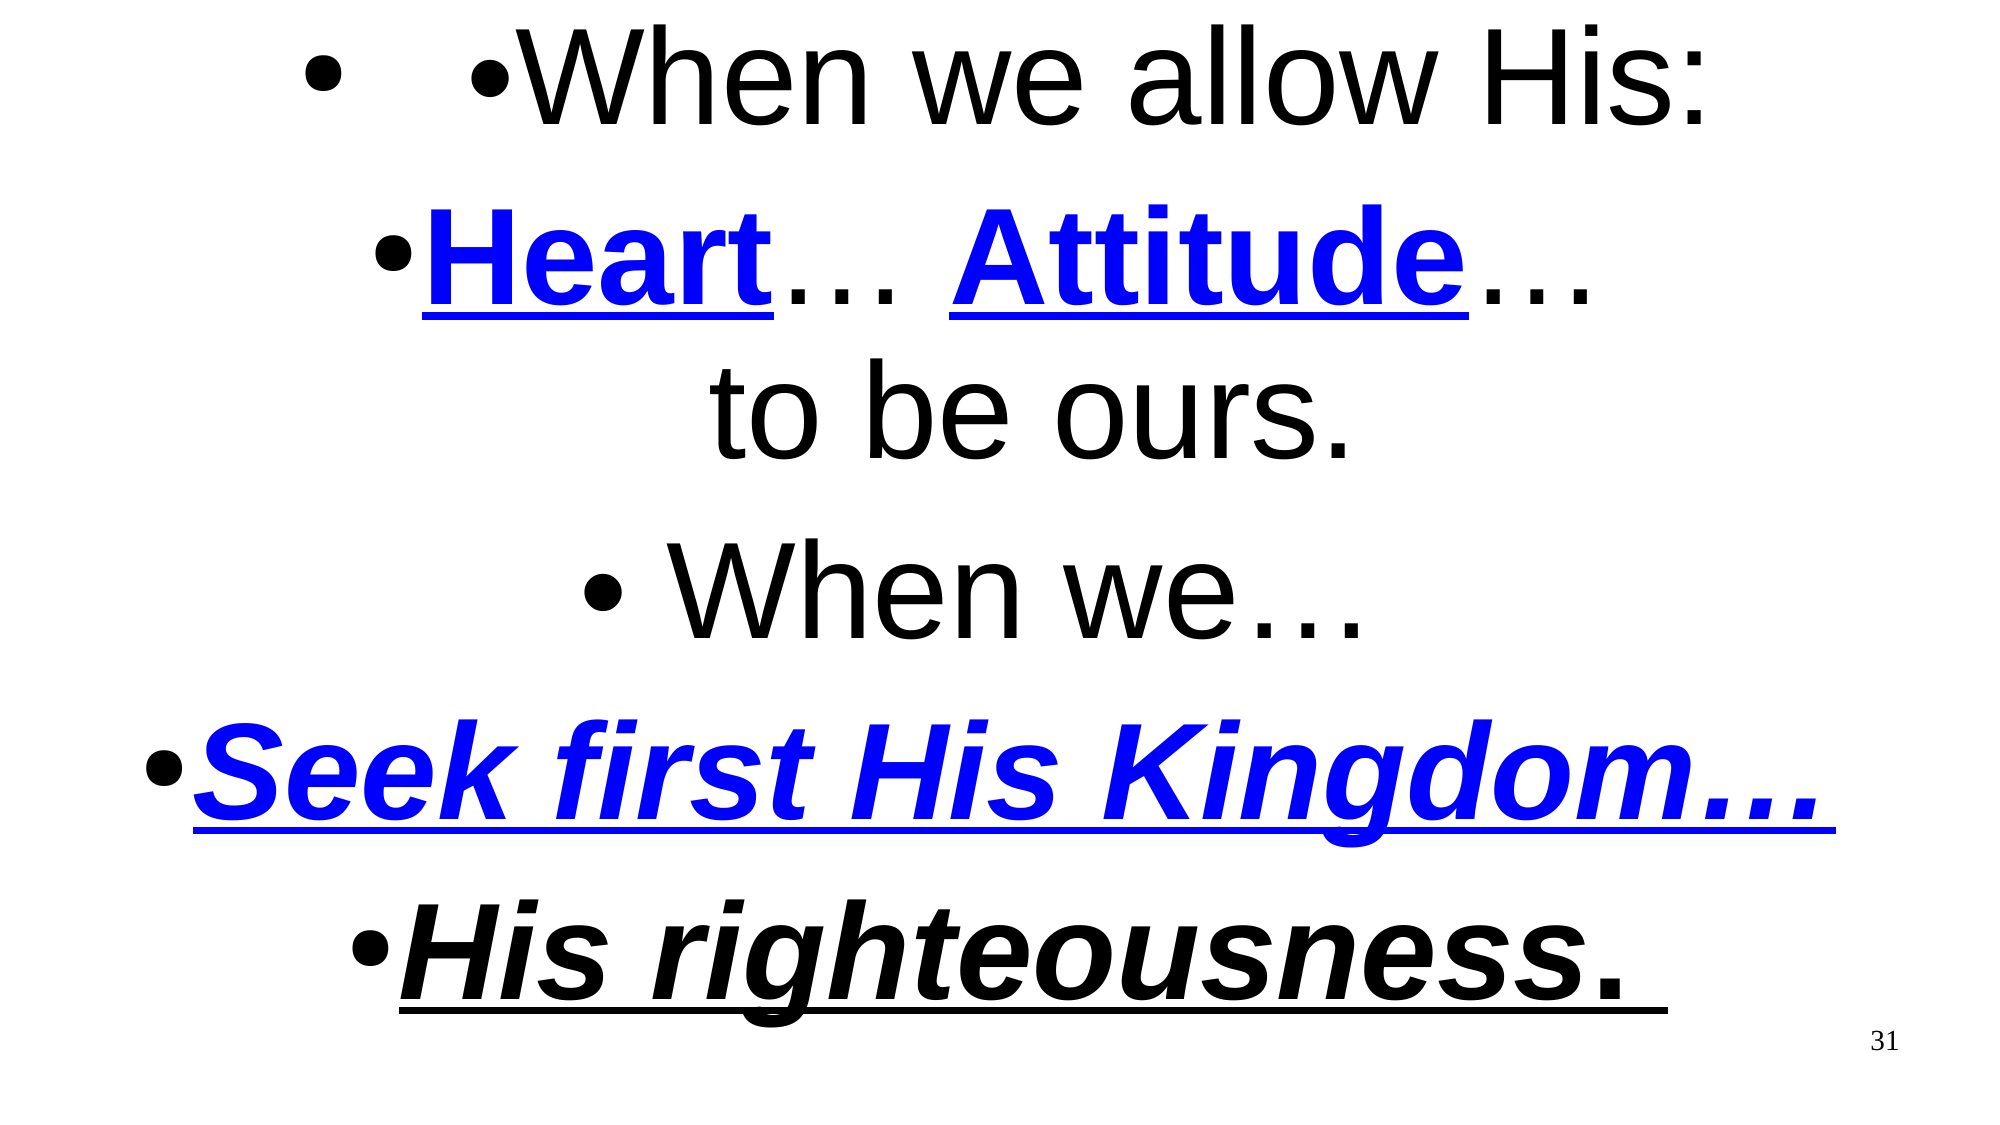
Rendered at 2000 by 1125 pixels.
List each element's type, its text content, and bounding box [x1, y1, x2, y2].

list •When we allow His: Heart… Attitude… to be ours. • When we… Seek first His Kingdom… His righteousness. [0, 0, 1996, 1123]
